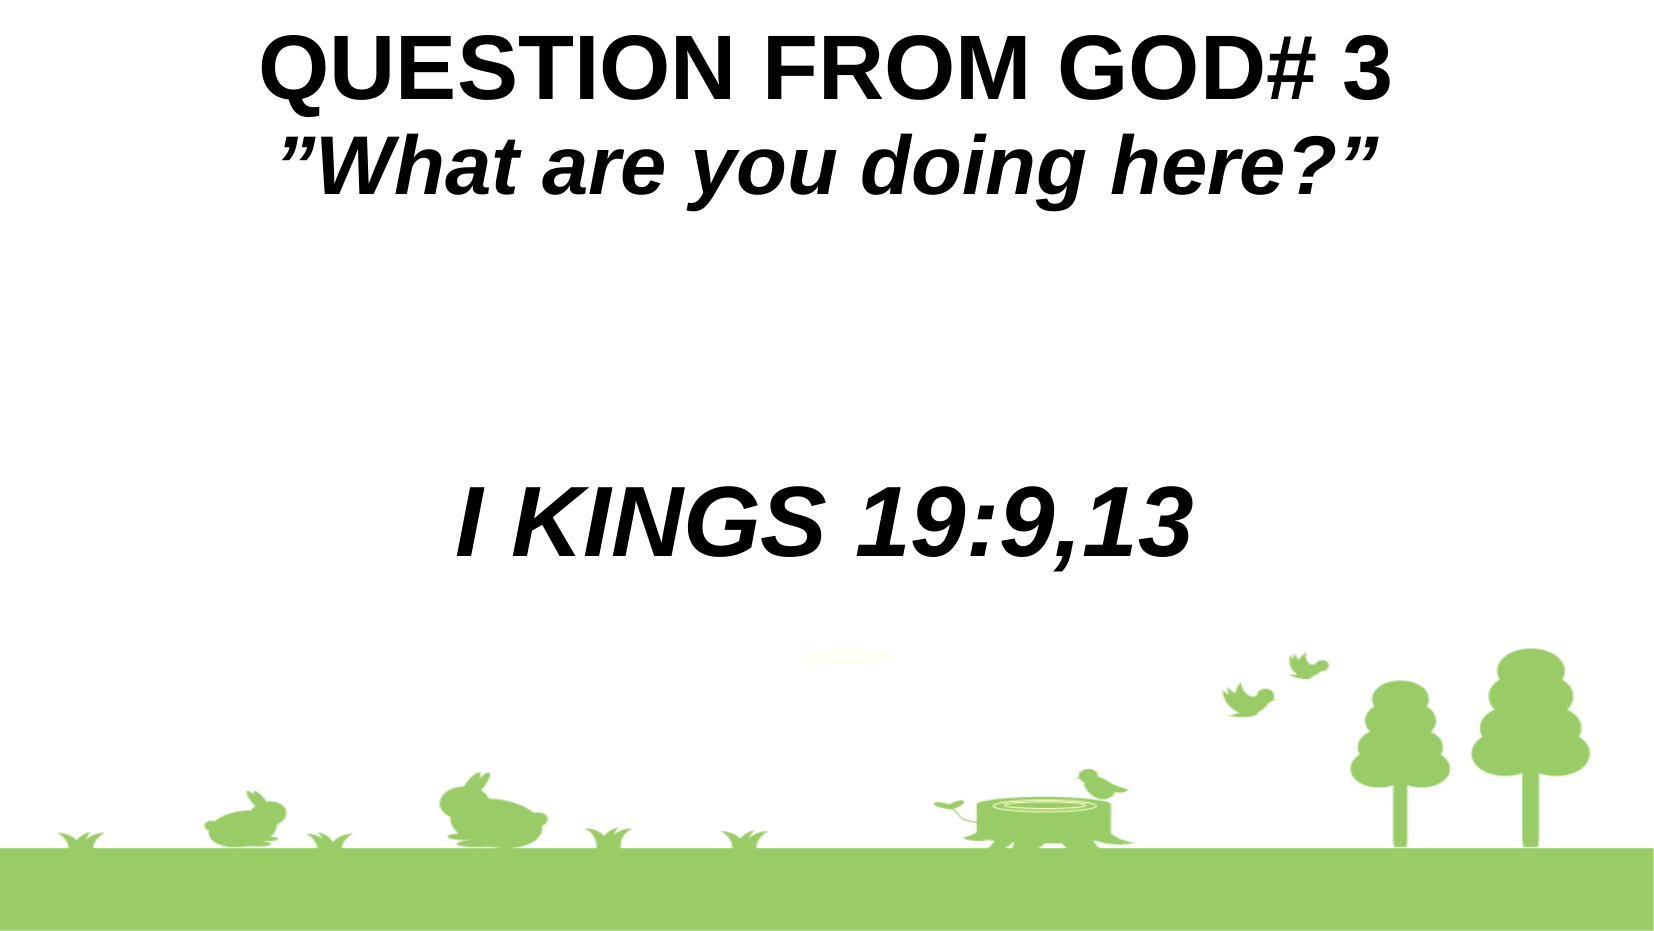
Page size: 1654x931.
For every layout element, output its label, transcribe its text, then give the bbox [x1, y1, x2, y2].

picture [0, 0, 1654, 931]
subtitle I KINGS 19:9,13 [30, 217, 1621, 826]
title QUESTION FROM GOD# 3 ”What are you doing here?” [82, 16, 1571, 213]
